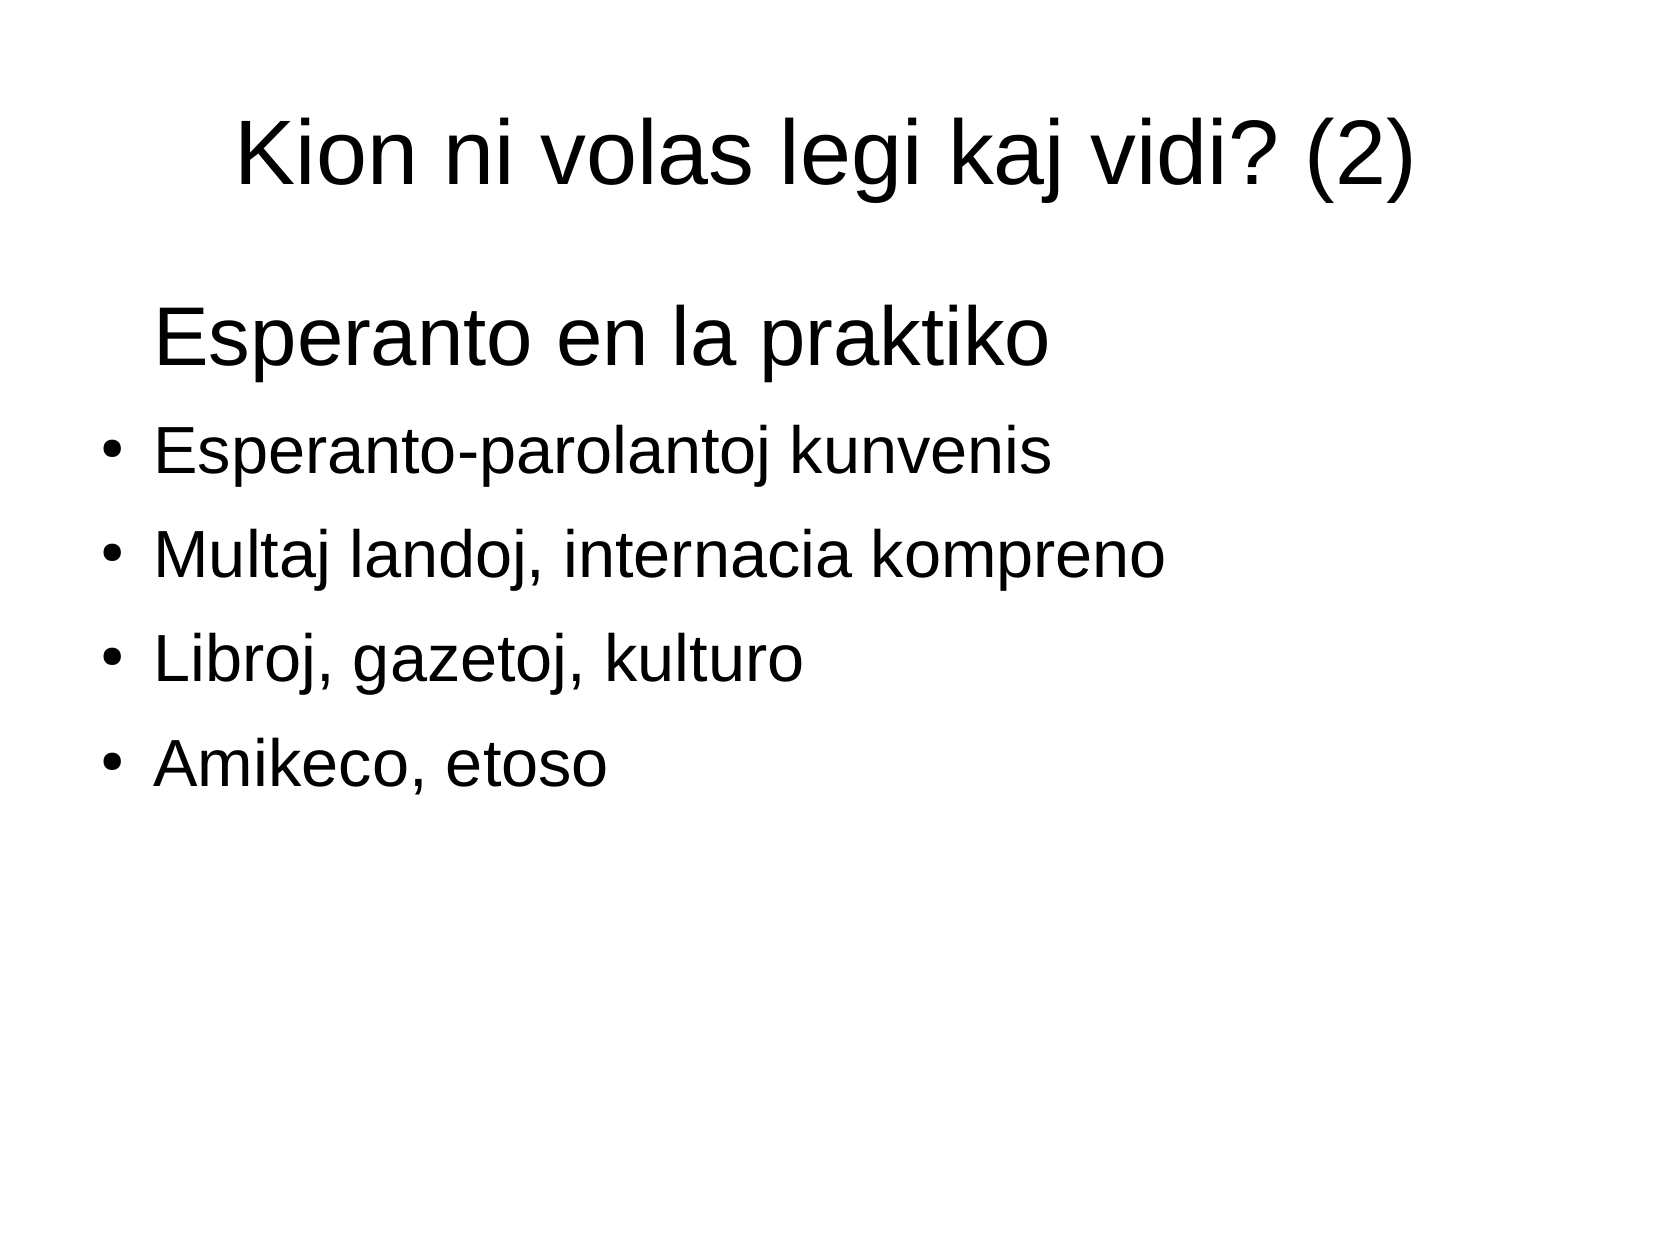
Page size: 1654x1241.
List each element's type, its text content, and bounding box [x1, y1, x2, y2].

list Esperanto en la praktiko Esperanto-parolantoj kunvenis Multaj landoj, internacia kompreno Libroj, gazetoj, kulturo Amikeco, etoso [82, 290, 1571, 1094]
title Kion ni volas legi kaj vidi? (2) [82, 56, 1571, 250]
